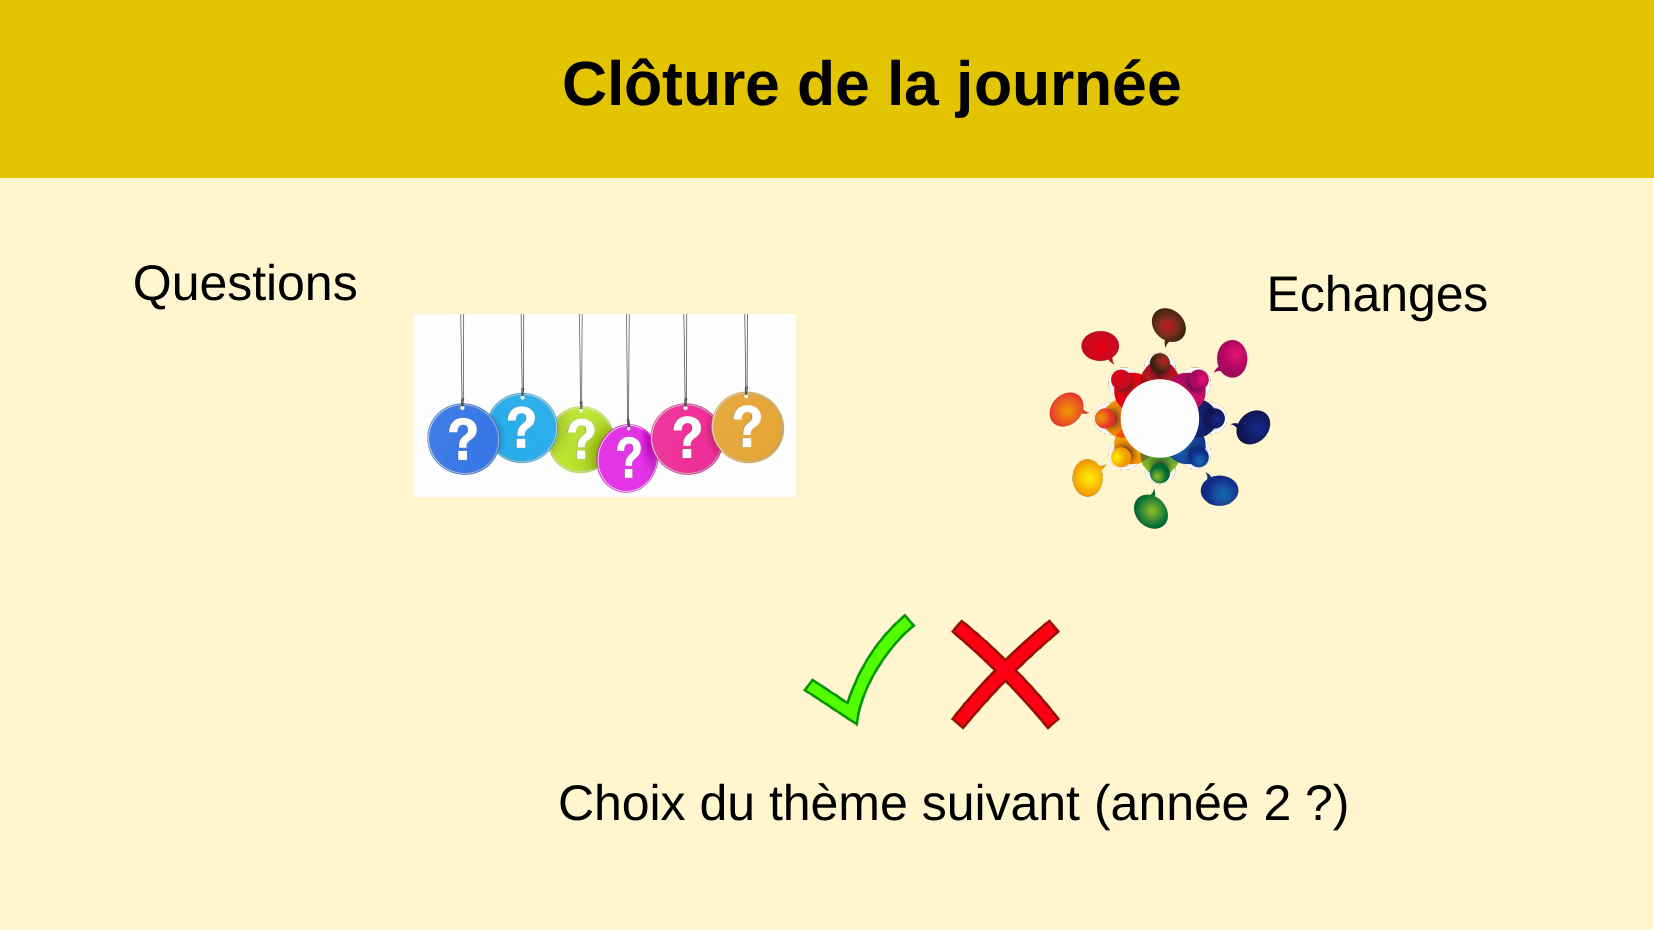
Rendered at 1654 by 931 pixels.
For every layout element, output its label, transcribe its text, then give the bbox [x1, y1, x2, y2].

text_box Questions [118, 248, 414, 344]
picture [413, 314, 796, 497]
text_box Clôture de la journée [413, 41, 1276, 126]
picture [958, 283, 1359, 535]
text_box [0, 0, 1654, 178]
text_box Choix du thème suivant (année 2 ?) [543, 767, 1512, 864]
text_box Echanges [1251, 258, 1548, 355]
picture [803, 543, 1060, 800]
